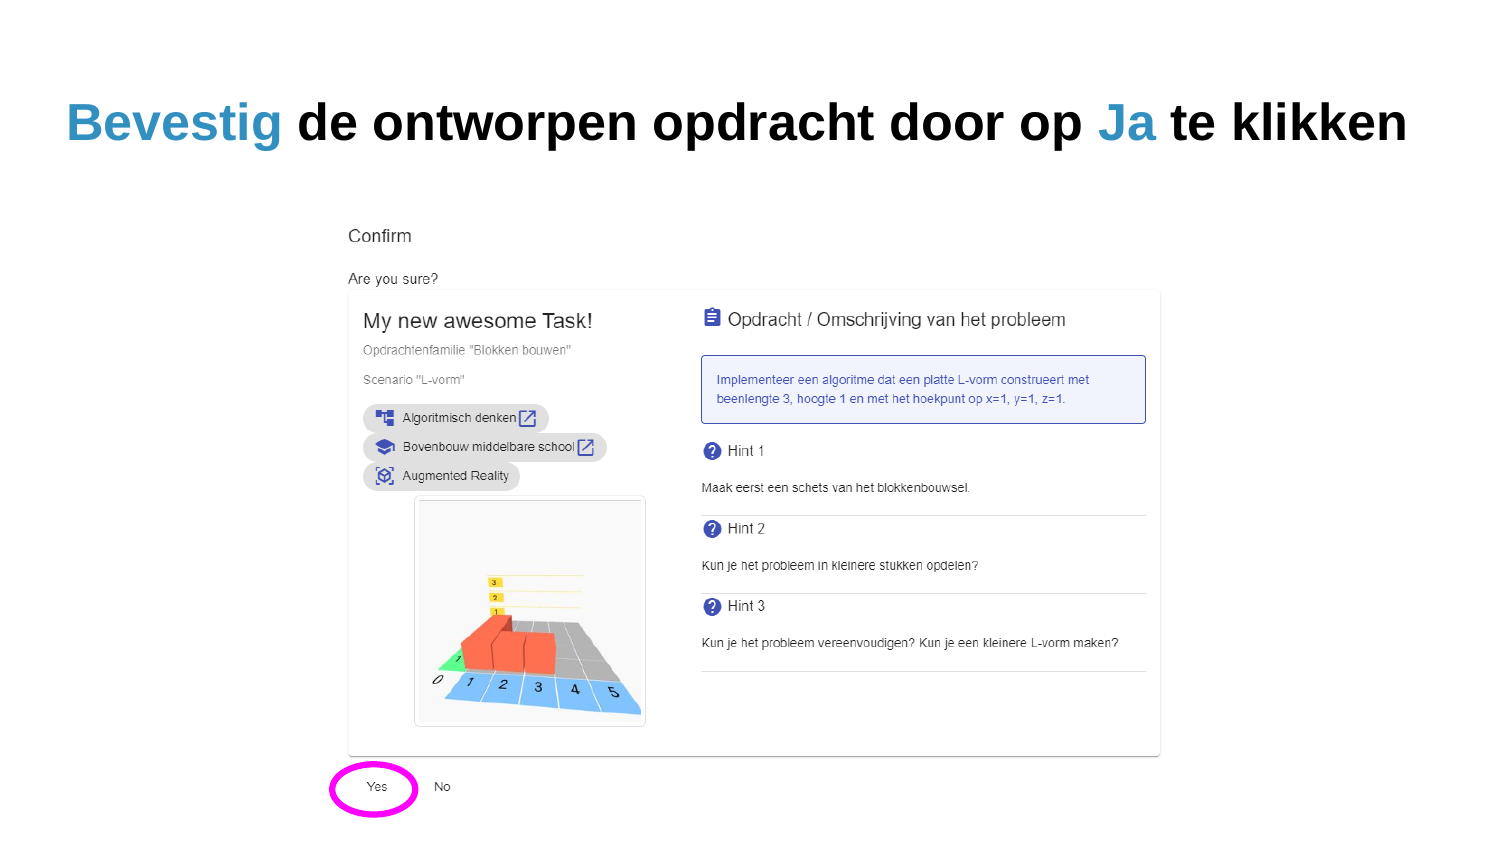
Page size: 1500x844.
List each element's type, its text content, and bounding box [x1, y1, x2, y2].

title Bevestig de ontworpen opdracht door op Ja te klikken [51, 72, 1449, 167]
picture [336, 768, 412, 803]
picture [332, 205, 1168, 803]
